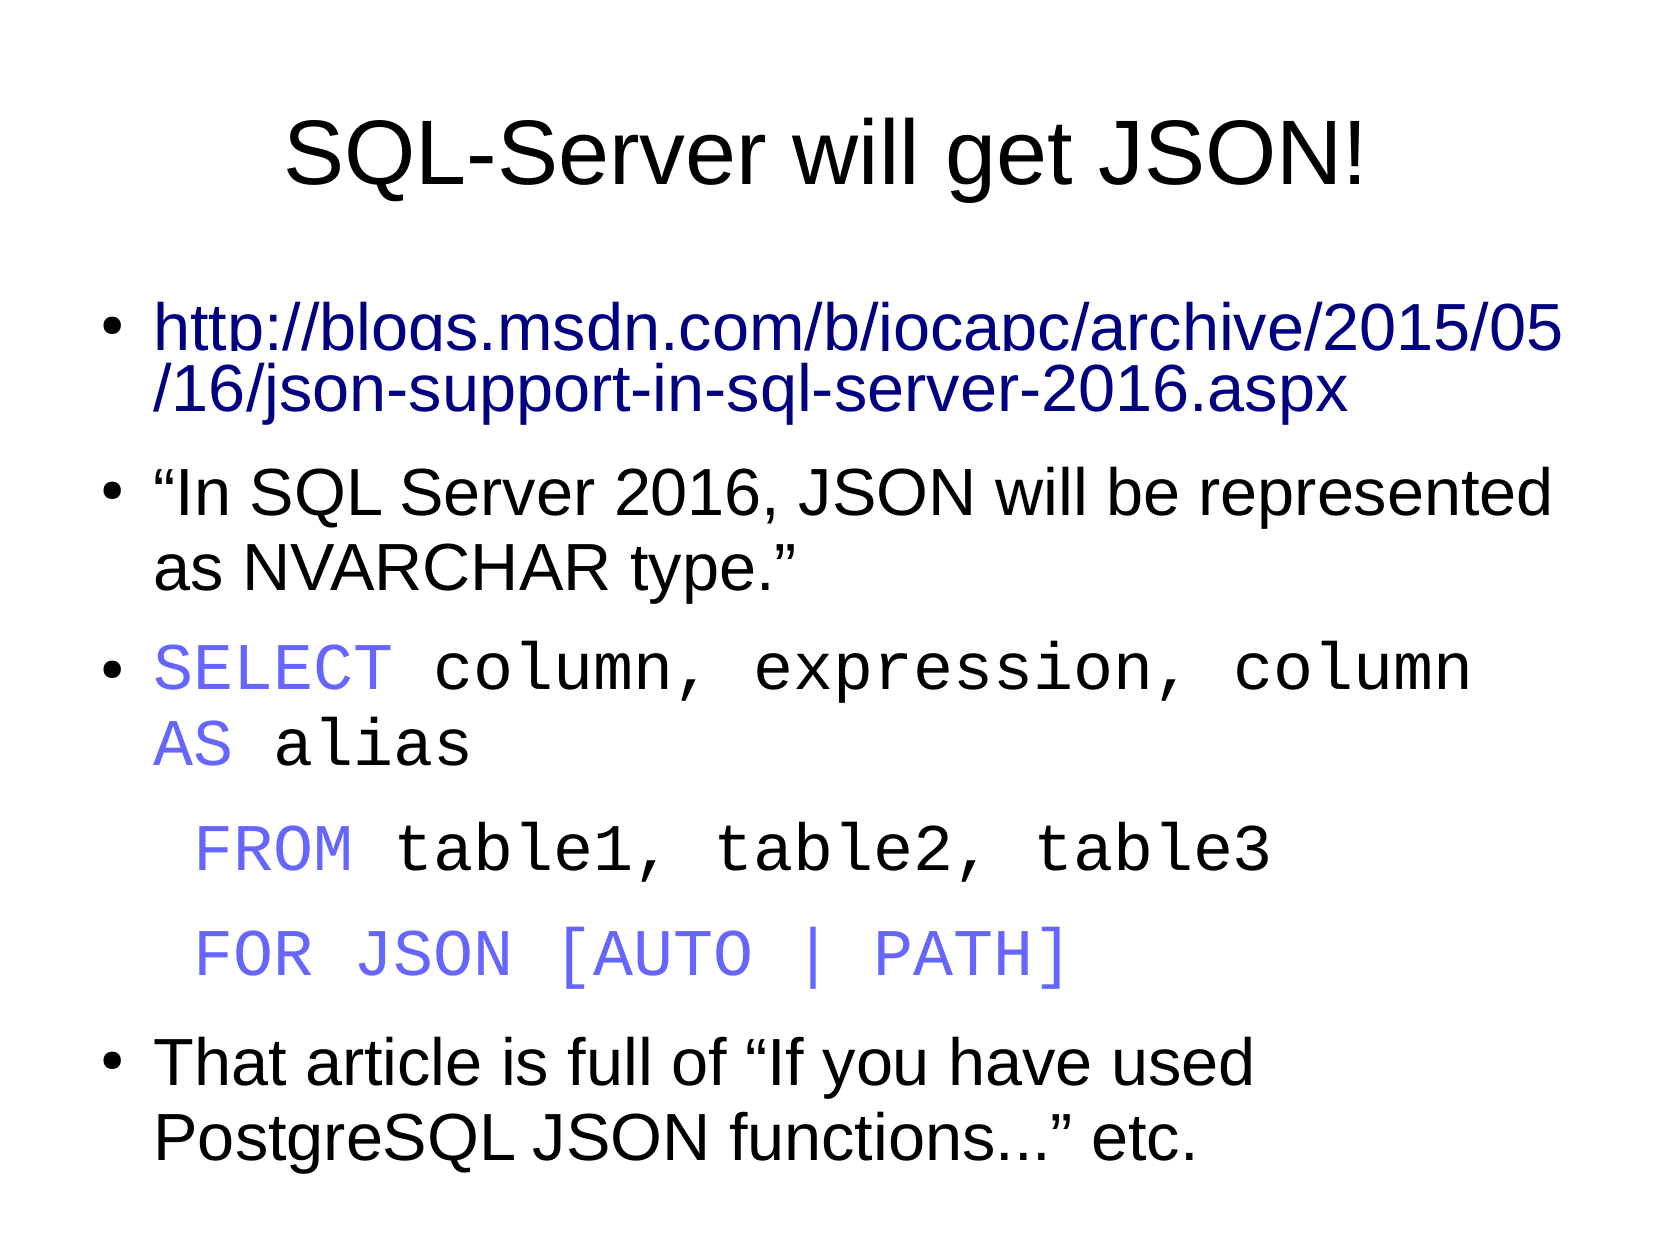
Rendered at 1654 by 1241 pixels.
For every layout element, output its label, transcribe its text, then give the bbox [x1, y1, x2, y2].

list http://blogs.msdn.com/b/jocapc/archive/2015/05/16/json-support-in-sql-server-2016.aspx “In SQL Server 2016, JSON will be represented as NVARCHAR type.” SELECT column, expression, column AS alias FROM table1, table2, table3 FOR JSON [AUTO | PATH] That article is full of “If you have used PostgreSQL JSON functions...” etc. [82, 290, 1571, 1193]
title SQL-Server will get JSON! [82, 49, 1571, 257]
